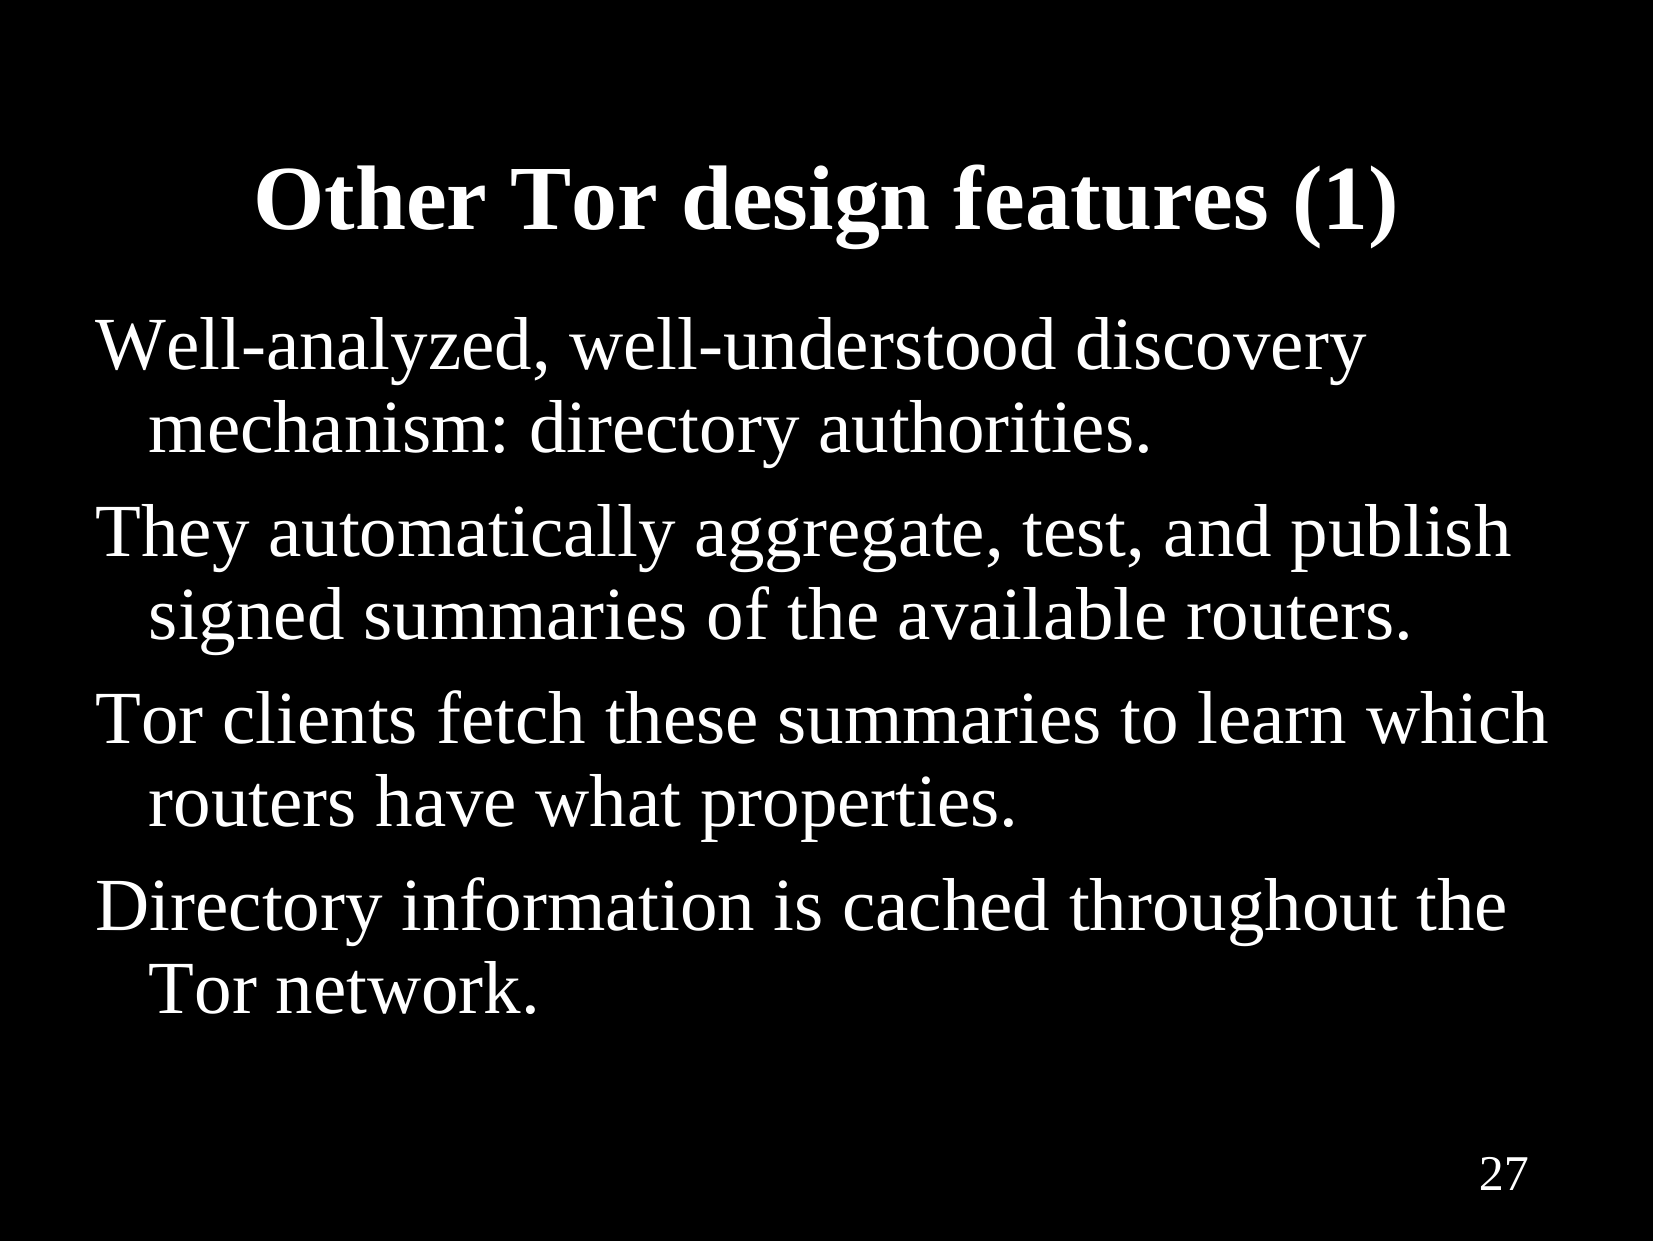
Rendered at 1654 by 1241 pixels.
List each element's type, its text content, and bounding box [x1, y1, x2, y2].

list Well-analyzed, well-understood discovery mechanism: directory authorities. They automatically aggregate, test, and publish signed summaries of the available routers. Tor clients fetch these summaries to learn which routers have what properties. Directory information is cached throughout the Tor network. [78, 302, 1569, 1093]
title Other Tor design features (1) [121, 102, 1534, 294]
